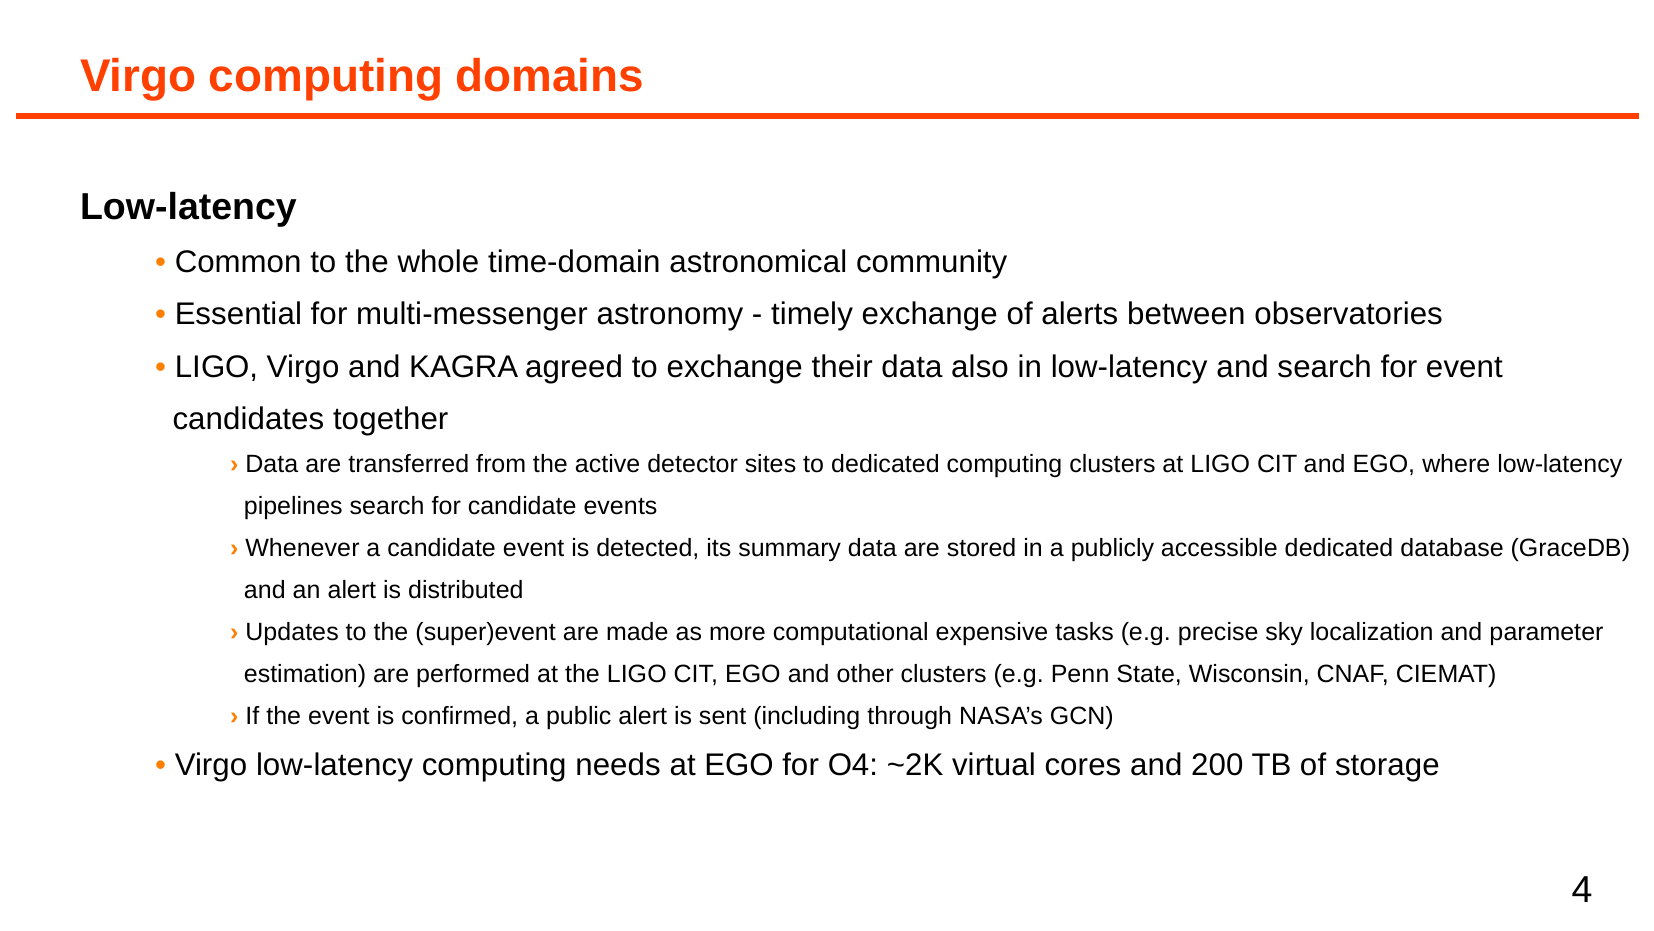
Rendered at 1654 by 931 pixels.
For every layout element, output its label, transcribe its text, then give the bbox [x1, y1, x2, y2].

text_box 4 [1556, 861, 1639, 919]
text_box Virgo computing domains Low-latency • Common to the whole time-domain astronomical community • Essential for multi-messenger astronomy - timely exchange of alerts between observatories • LIGO, Virgo and KAGRA agreed to exchange their data also in low-latency and search for event candidates together › Data are transferred from the active detector sites to dedicated computing clusters at LIGO CIT and EGO, where low-latency pipelines search for candidate events › Whenever a candidate event is detected, its summary data are stored in a publicly accessible dedicated database (GraceDB) and an alert is distributed › Updates to the (super)event are made as more computational expensive tasks (e.g. precise sky localization and parameter estimation) are performed at the LIGO CIT, EGO and other clusters (e.g. Penn State, Wisconsin, CNAF, CIEMAT) › If the event is confirmed, a public alert is sent (including through NASA’s GCN) • Virgo low-latency computing needs at EGO for O4: ~2K virtual cores and 200 TB of storage [65, 42, 1649, 916]
